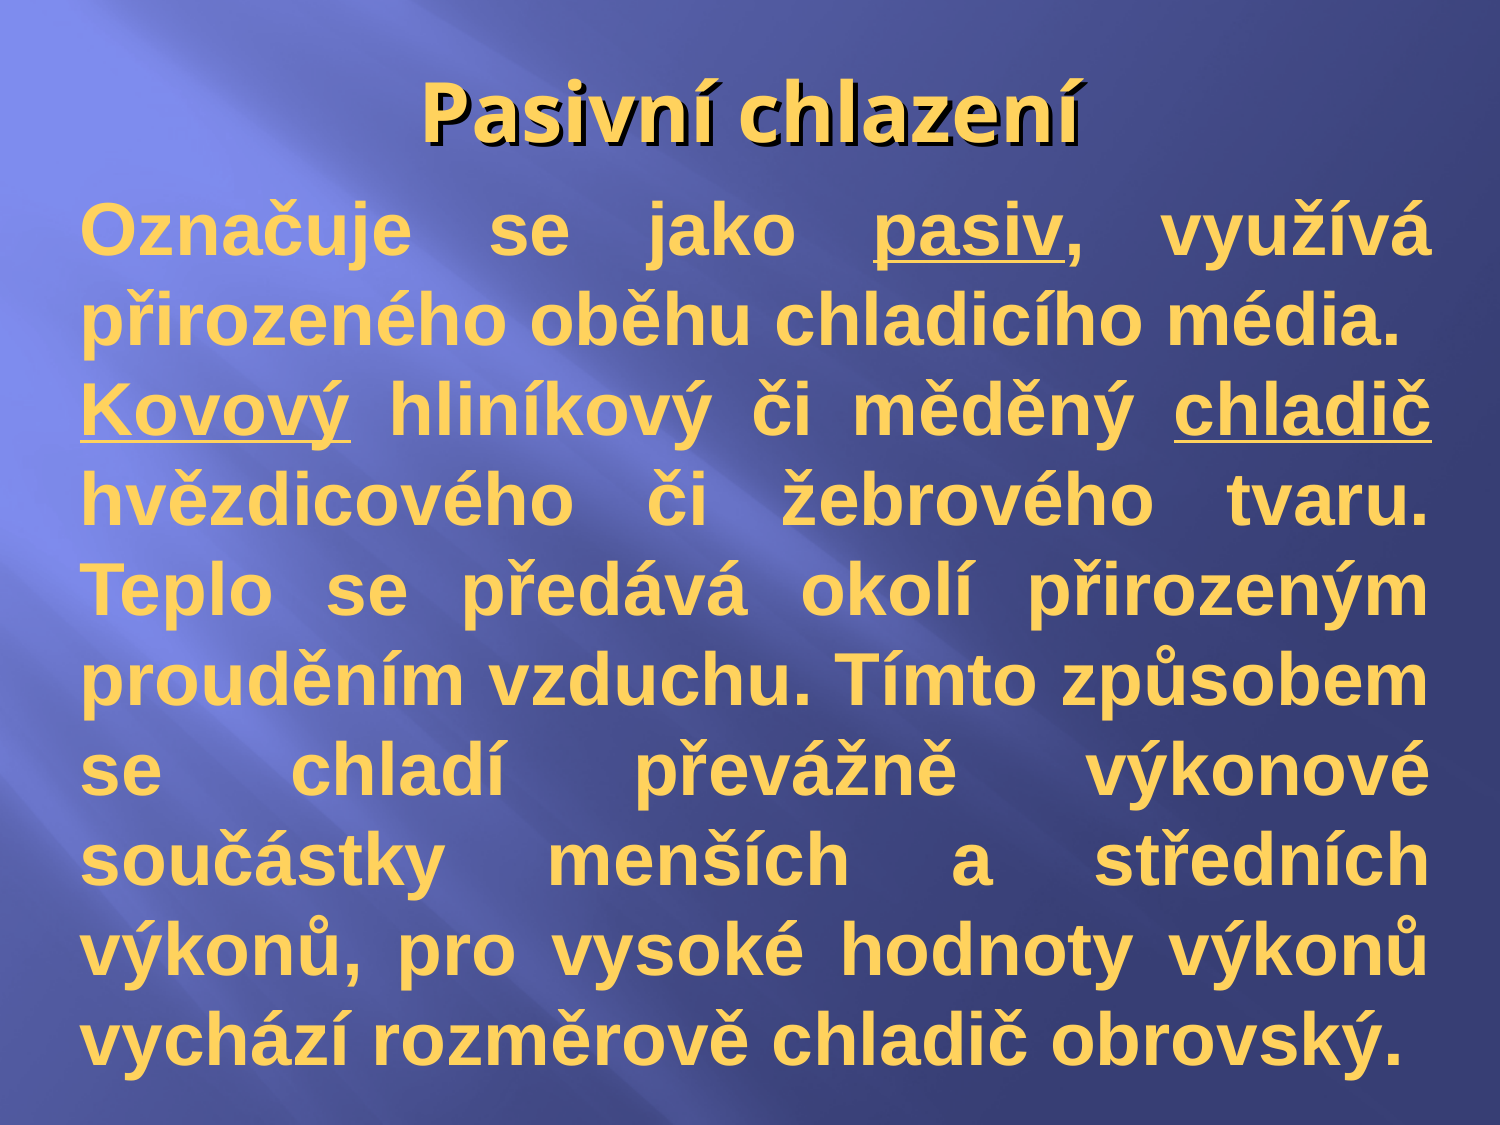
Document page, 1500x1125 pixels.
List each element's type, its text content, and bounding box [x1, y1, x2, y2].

picture [0, 0, 1500, 1125]
text_box Označuje se jako pasiv, využívá přirozeného oběhu chladicího média. Kovový hliníkový či měděný chladič hvězdicového či žebrového tvaru. Teplo se předává okolí přirozeným prouděním vzduchu. Tímto způsobem se chladí převážně výkonové součástky menších a středních výkonů, pro vysoké hodnoty výkonů vychází rozměrově chladič obrovský. [64, 172, 1447, 1071]
title Pasivní chlazení [75, 45, 1426, 172]
